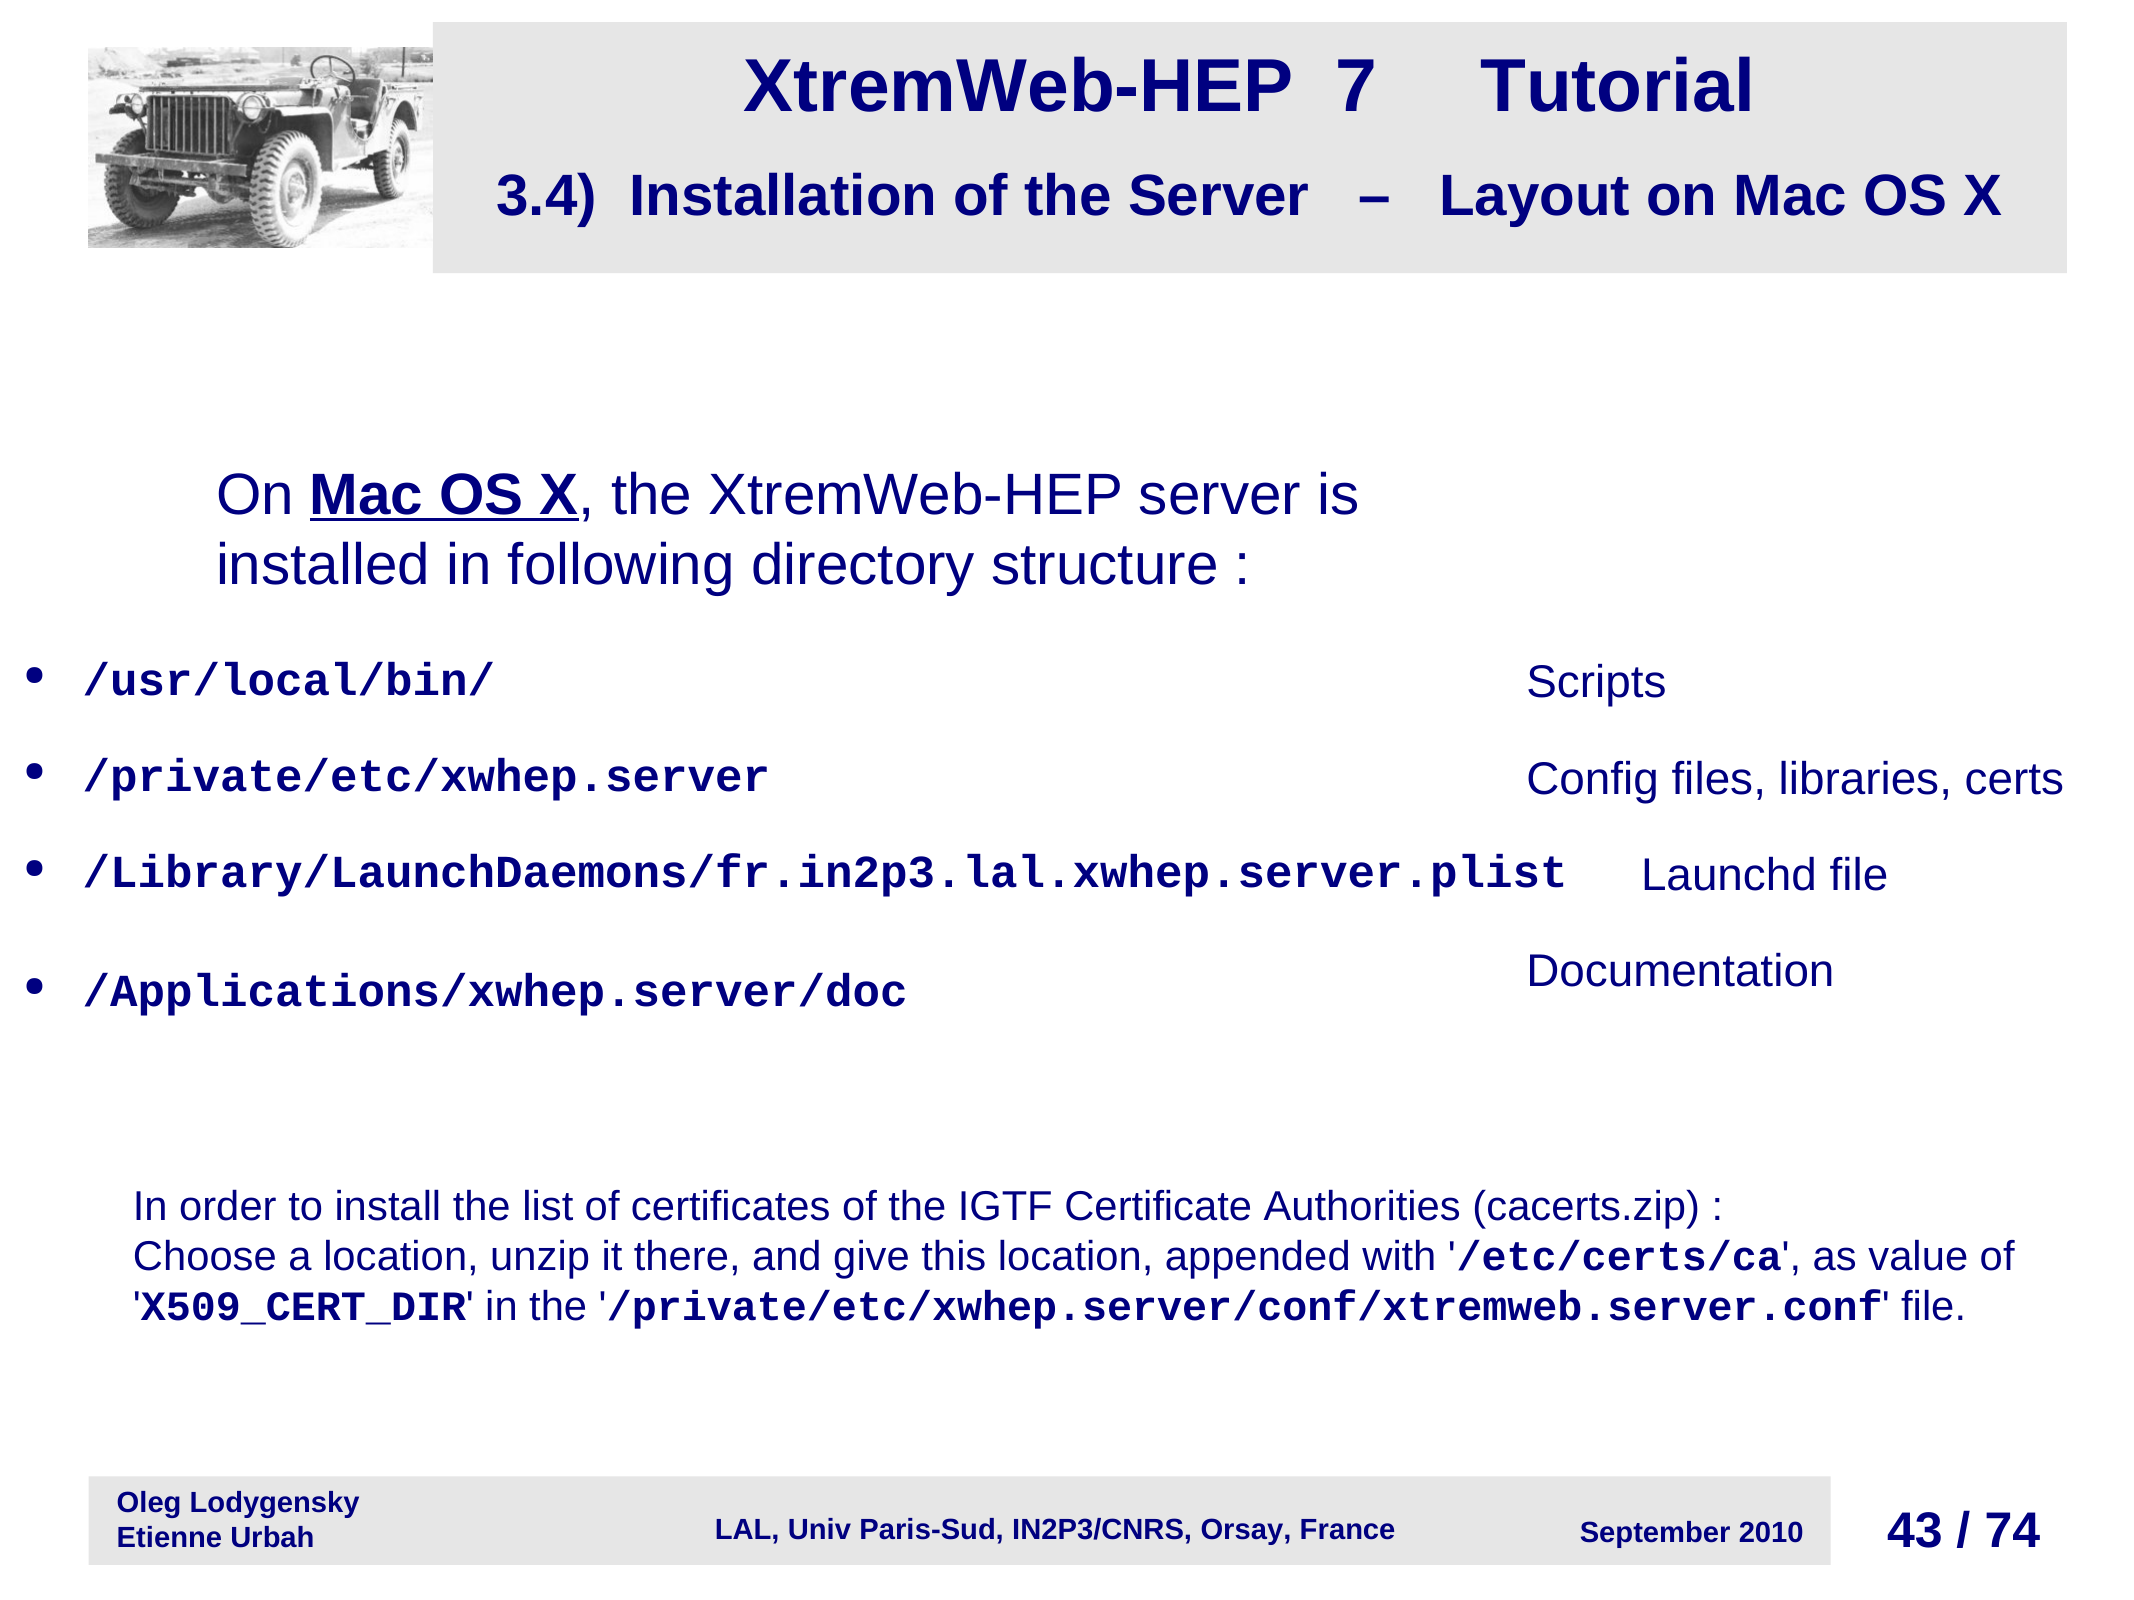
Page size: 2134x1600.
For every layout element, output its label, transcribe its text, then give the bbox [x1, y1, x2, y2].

text_box /usr/local/bin/ /private/etc/xwhep.server /Library/LaunchDaemons/fr.in2p3.lal.xwhep.server.plist /Applications/xwhep.server/doc [23, 649, 1619, 1067]
text_box In order to install the list of certificates of the IGTF Certificate Authorities (cacerts.zip) : Choose a location, unzip it there, and give this location, appended with '/etc/certs/ca', as value of 'X509_CERT_DIR' in the '/private/etc/xwhep.server/conf/xtremweb.server.conf' file. [118, 1163, 2038, 1344]
title 3.4) Installation of the Server – Layout on Mac OS X [442, 118, 2067, 266]
picture [88, 47, 433, 248]
text_box Scripts Config files, libraries, certs Launchd file Documentation [1526, 652, 2103, 1069]
text_box On Mac OS X, the XtremWeb-HEP server is installed in following directory structure : [206, 456, 1433, 550]
